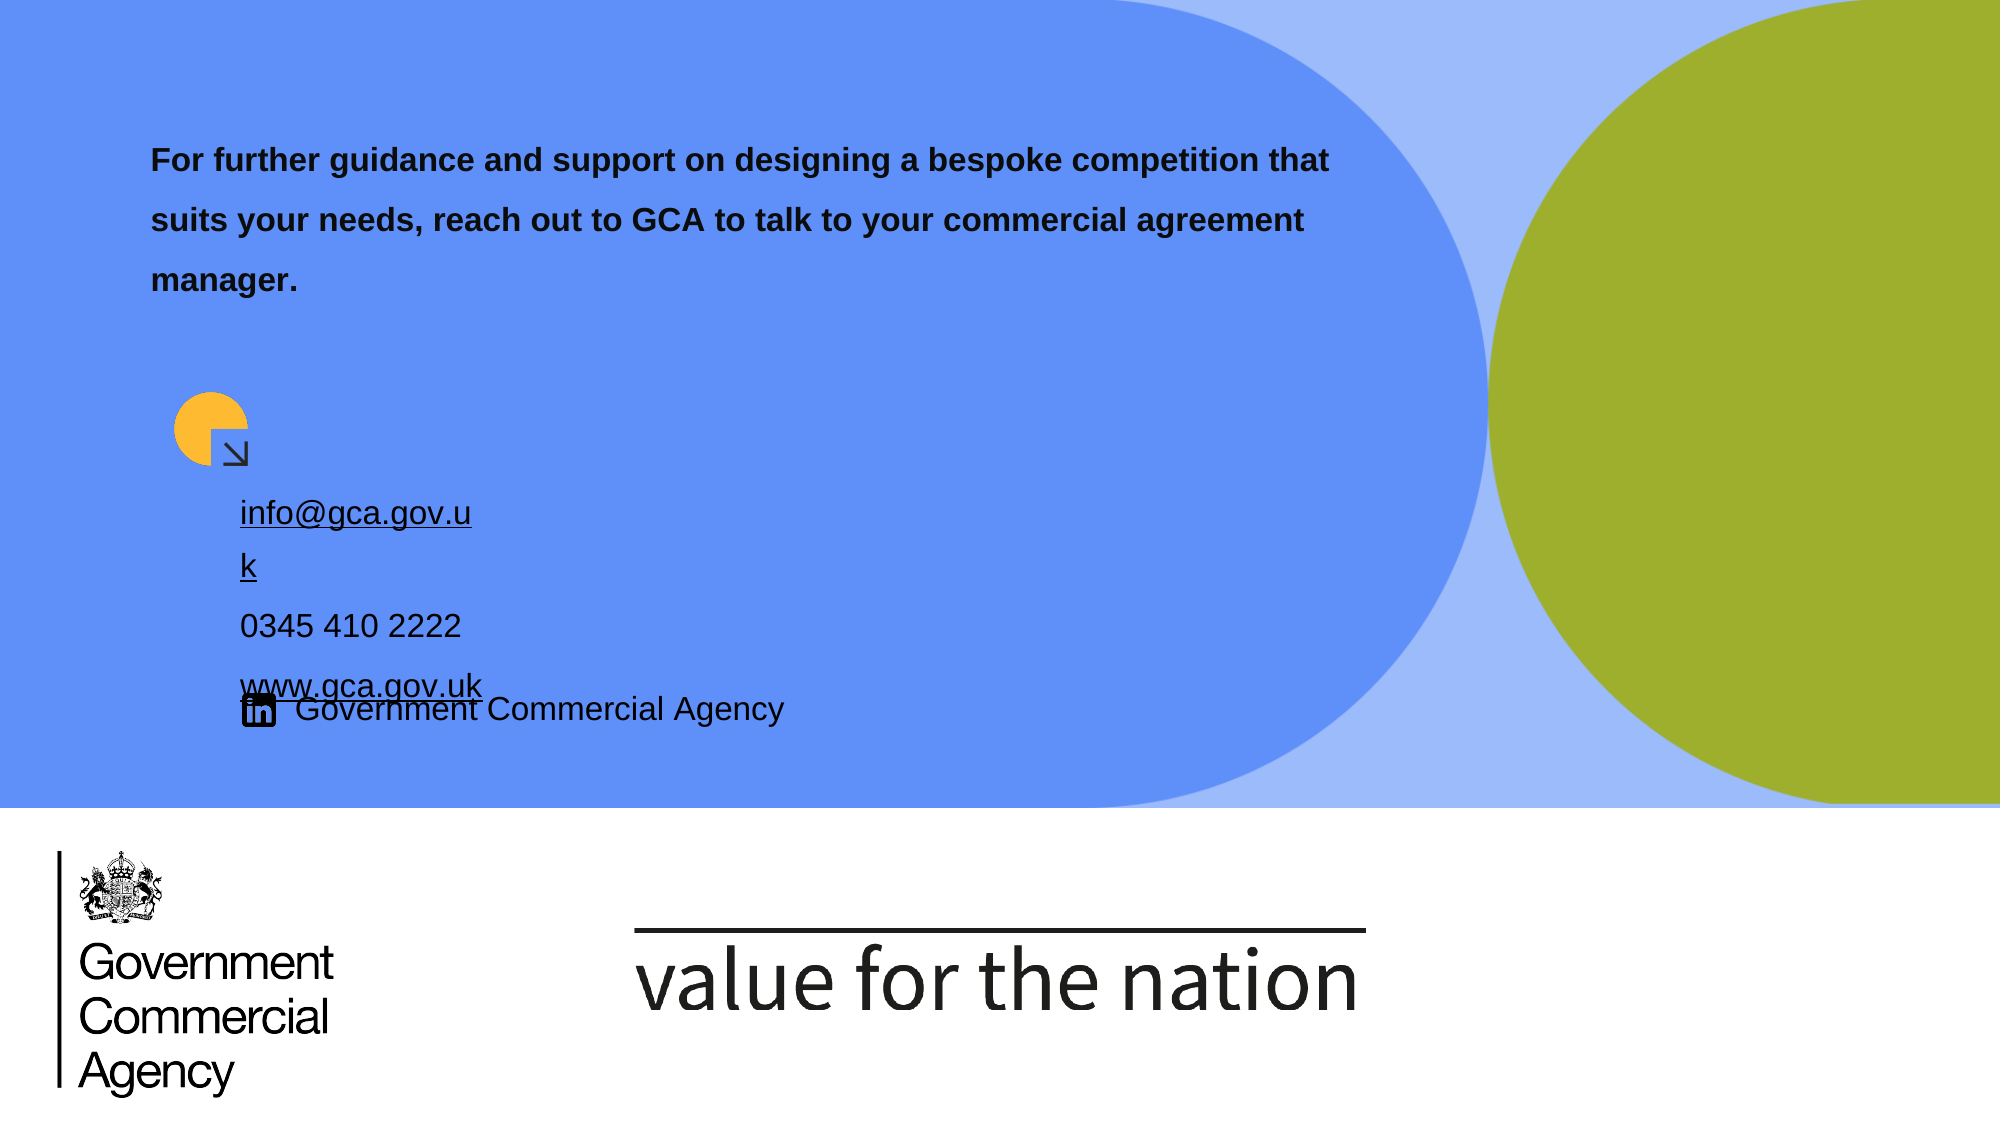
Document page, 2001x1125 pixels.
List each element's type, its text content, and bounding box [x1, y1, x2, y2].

title info@gca.gov.uk 0345 410 2222 www.gca.gov.uk [238, 471, 755, 661]
title For further guidance and support on designing a bespoke competition that suits your needs, reach out to GCA to talk to your commercial agreement manager. [150, 117, 1333, 257]
